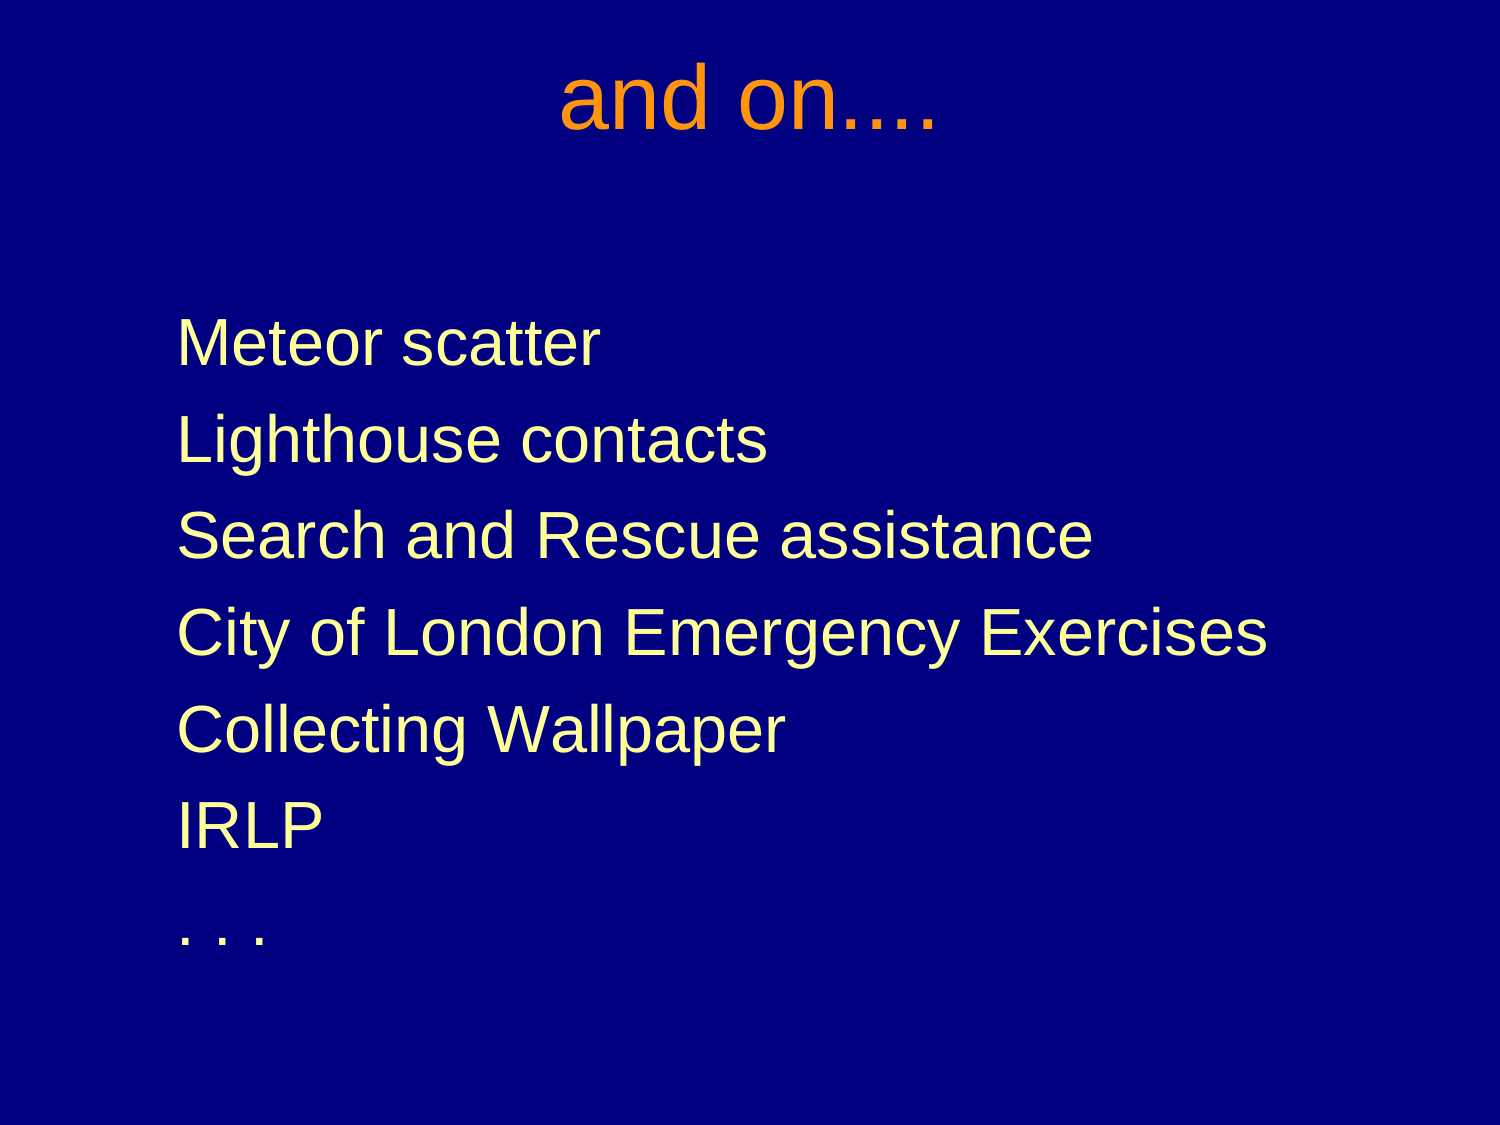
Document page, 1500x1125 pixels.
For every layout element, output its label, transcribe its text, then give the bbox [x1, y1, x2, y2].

title and on.... [75, 0, 1426, 186]
list Meteor scatter Lighthouse contacts Search and Rescue assistance City of London Emergency Exercises Collecting Wallpaper IRLP . . . [161, 194, 1349, 1031]
